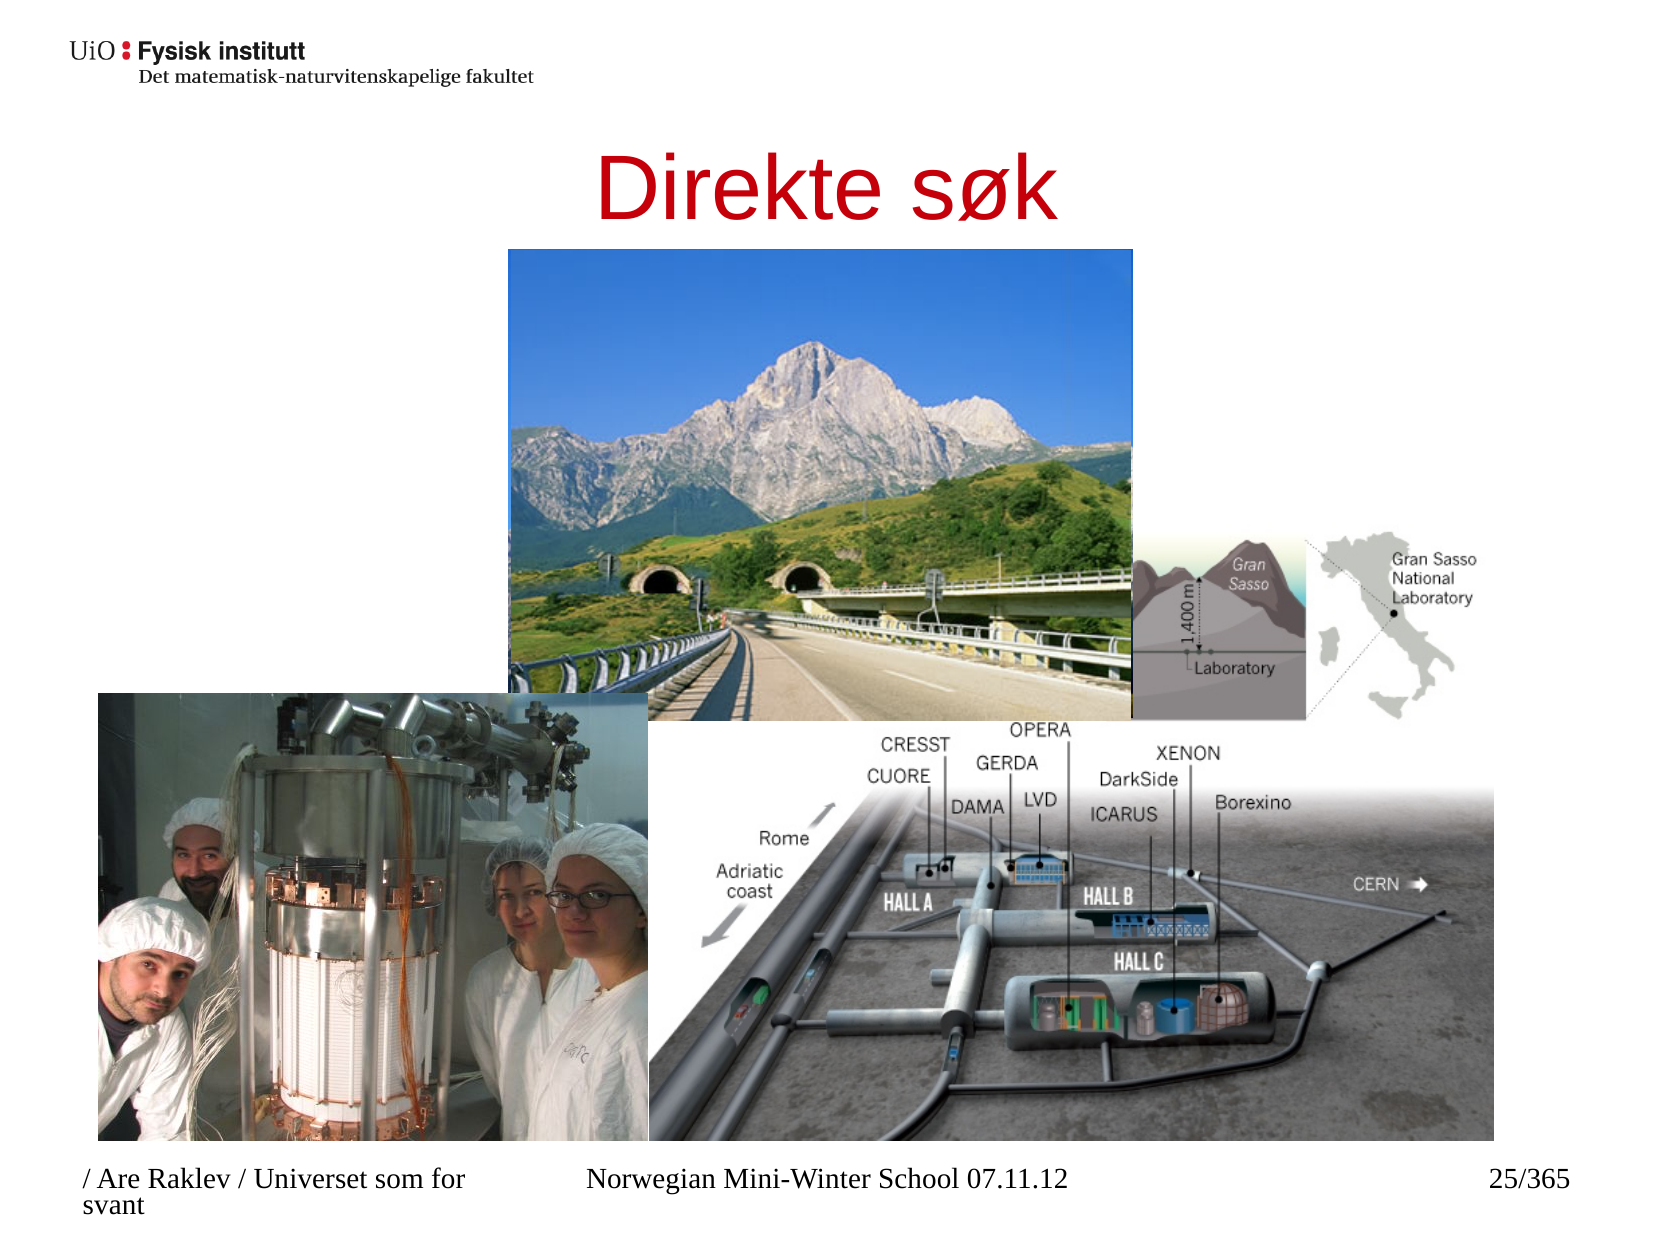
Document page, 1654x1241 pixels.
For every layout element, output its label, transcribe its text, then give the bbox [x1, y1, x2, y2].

title Direkte søk [82, 84, 1571, 292]
picture [68, 37, 537, 89]
picture [98, 249, 1494, 1141]
